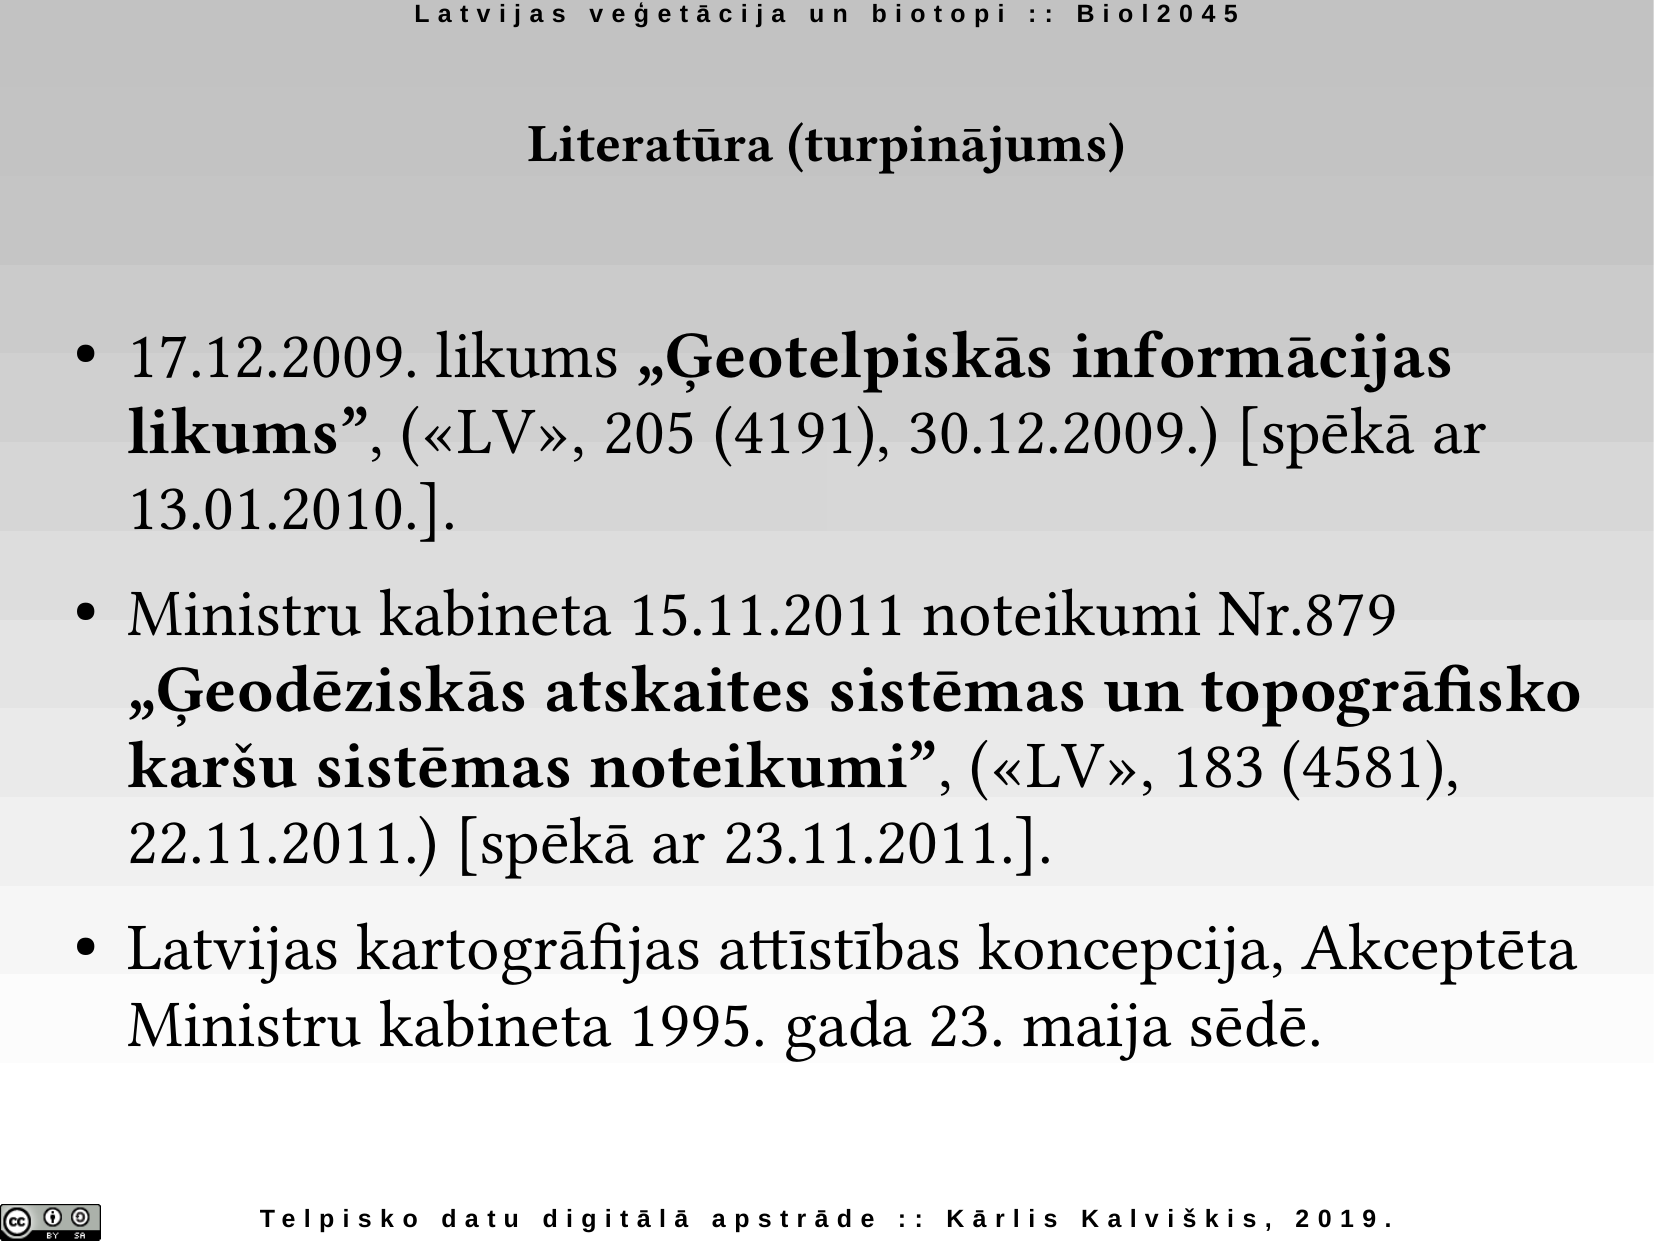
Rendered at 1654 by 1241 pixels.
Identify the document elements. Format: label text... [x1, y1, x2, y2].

list 17.12.2009. likums „Ģeotelpiskās informācijas likums”, («LV», 205 (4191), 30.12.2009.) [spēkā ar 13.01.2010.]. Ministru kabineta 15.11.2011 noteikumi Nr.879 „Ģeodēziskās atskaites sistēmas un topogrāfisko karšu sistēmas noteikumi”, («LV», 183 (4581), 22.11.2011.) [spēkā ar 23.11.2011.]. Latvijas kartogrāfijas attīstības koncepcija, Akceptēta Ministru kabineta 1995. gada 23. maija sēdē. [56, 317, 1600, 1175]
picture [0, 287, 1654, 1241]
title Literatūra (turpinājums) [0, 1, 1654, 287]
